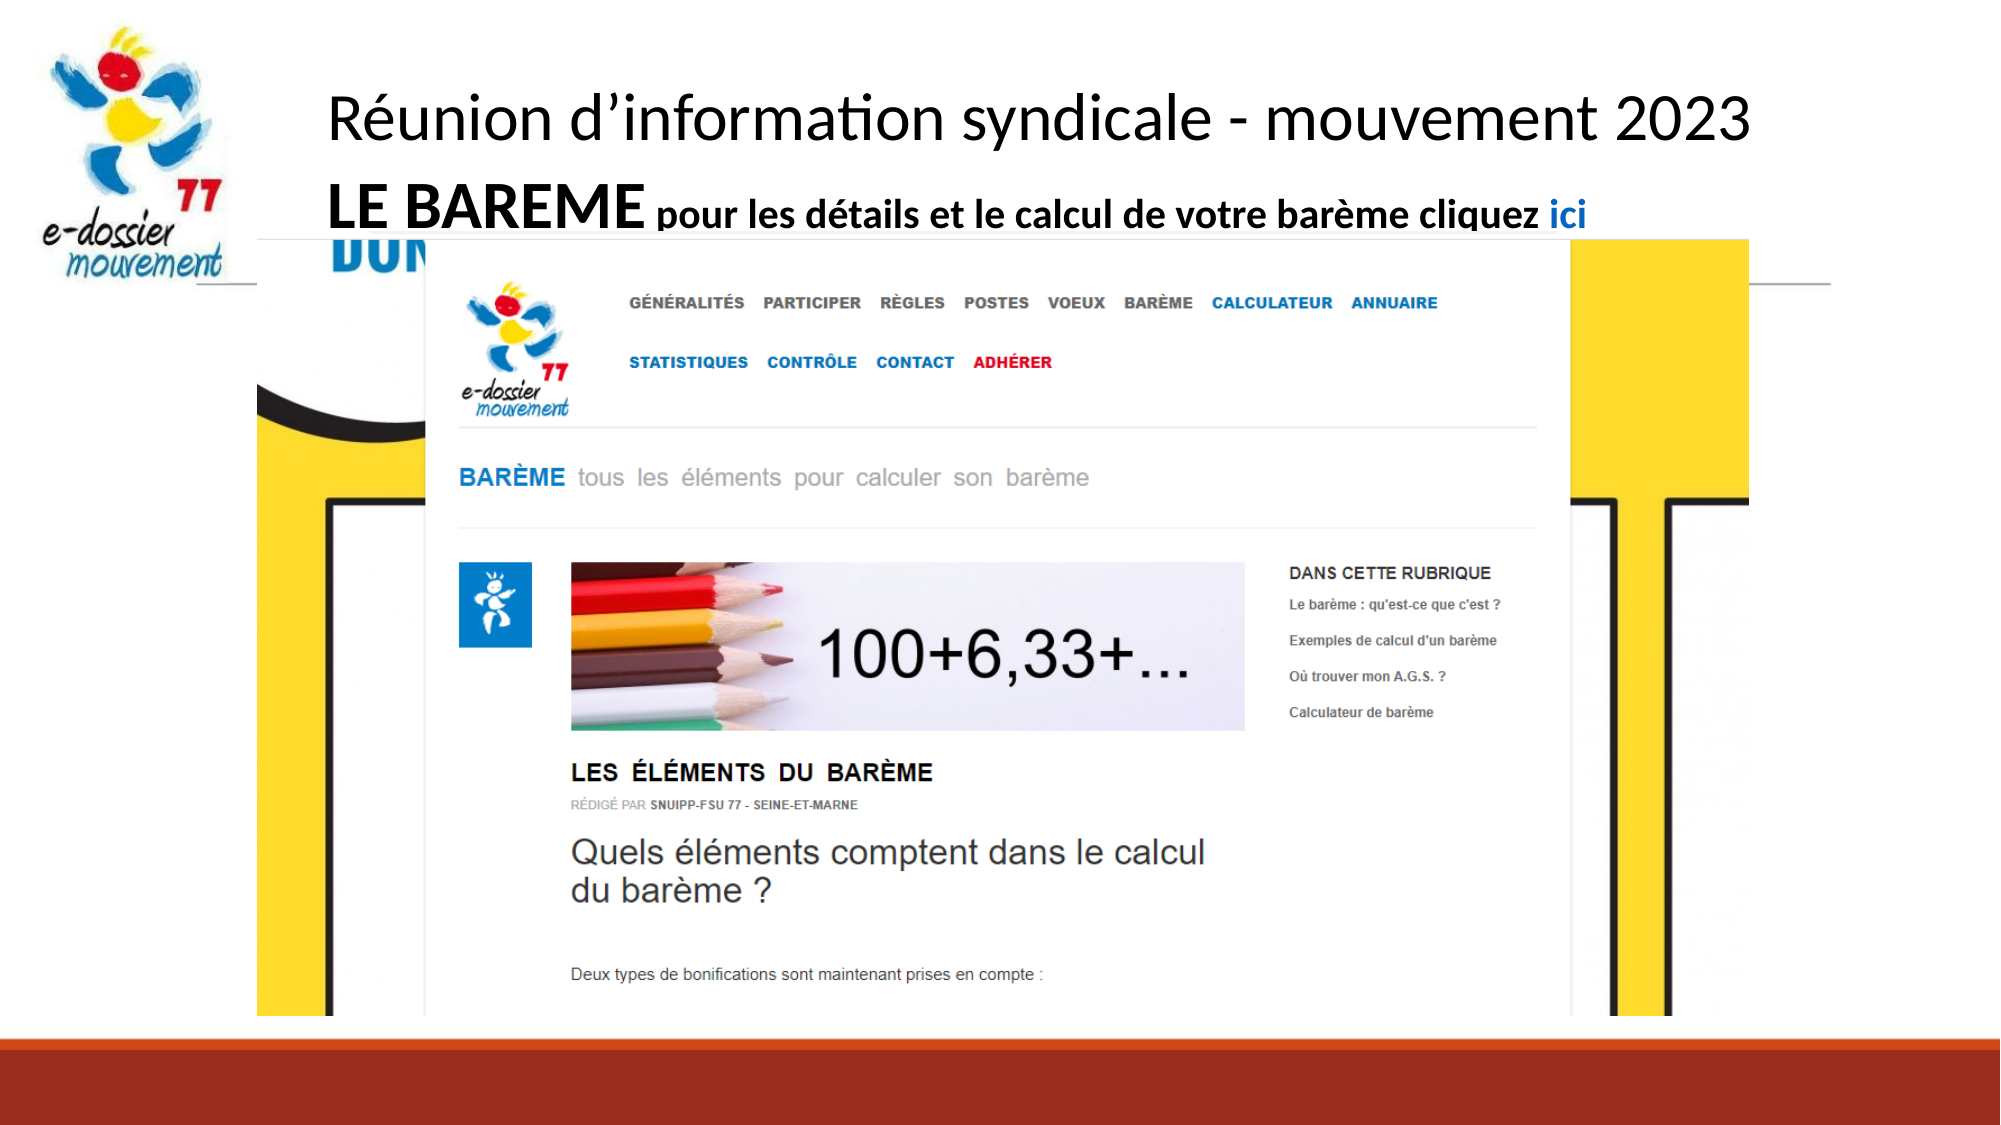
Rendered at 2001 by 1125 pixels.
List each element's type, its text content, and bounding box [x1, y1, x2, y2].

text_box Réunion d’information syndicale - mouvement 2023 [327, 55, 1808, 154]
picture [257, 231, 1749, 1016]
text_box [0, 0, 2000, 1125]
text_box LE BAREME pour les détails et le calcul de votre barème cliquez ici [327, 142, 1673, 231]
